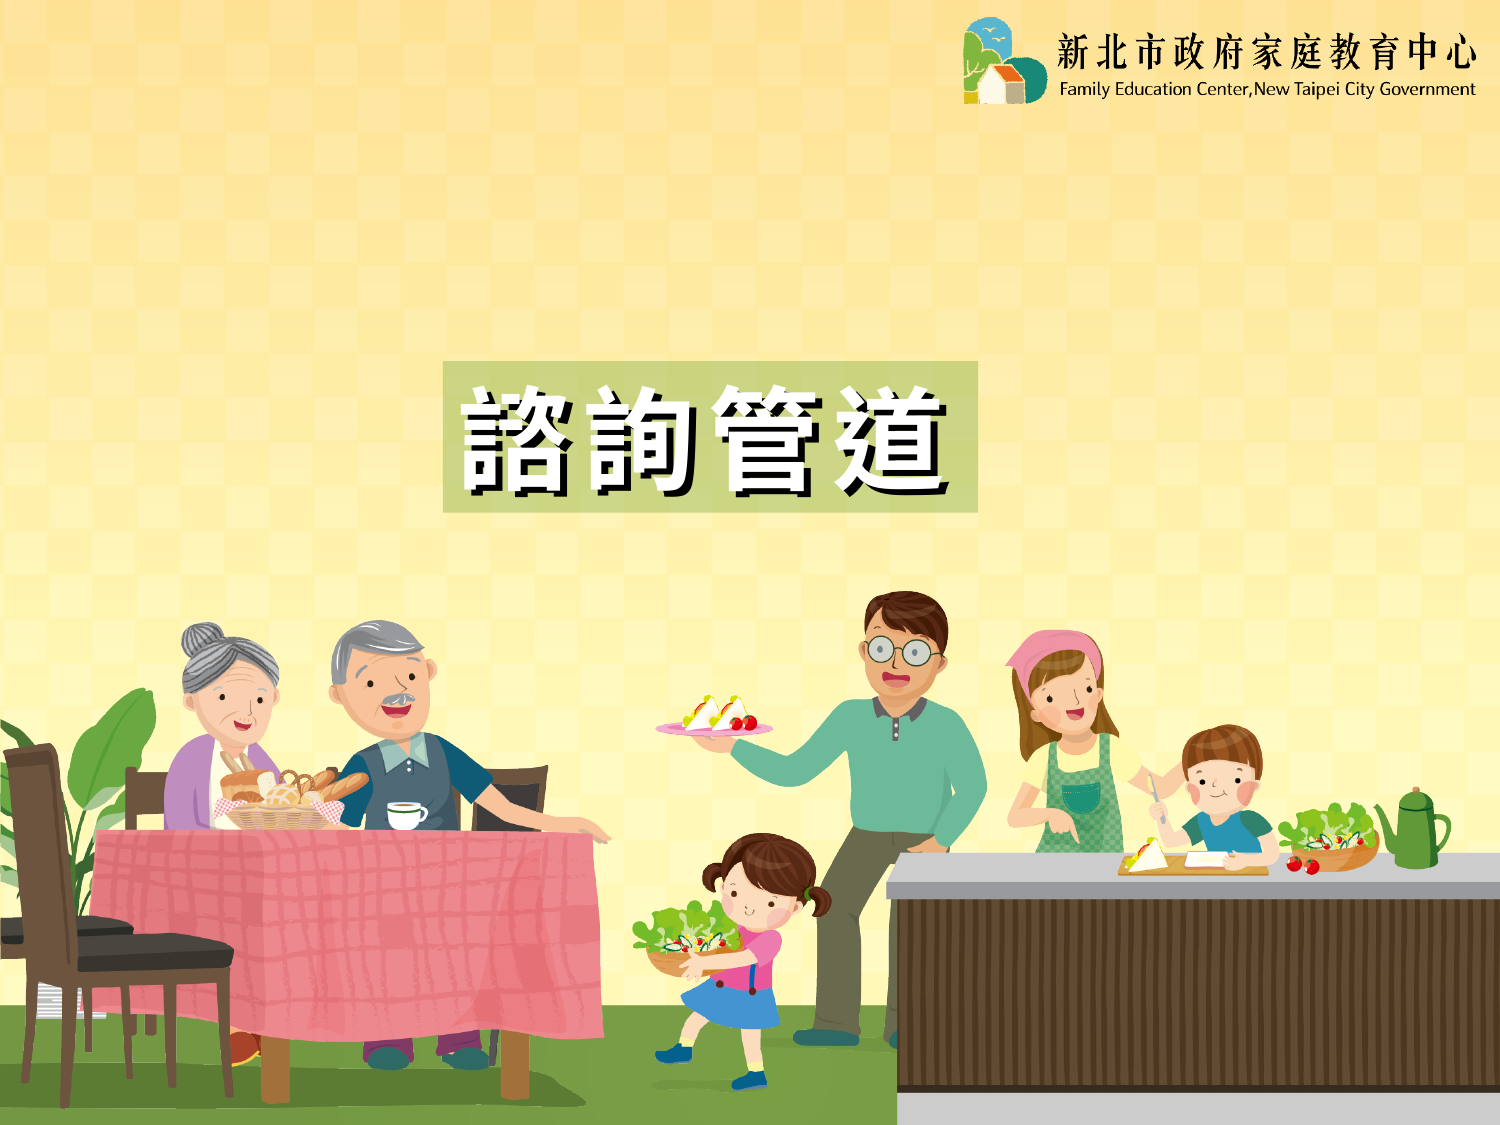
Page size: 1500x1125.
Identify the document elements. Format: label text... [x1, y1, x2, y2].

text_box 諮詢管道 [442, 361, 979, 513]
picture [0, 550, 1500, 1125]
